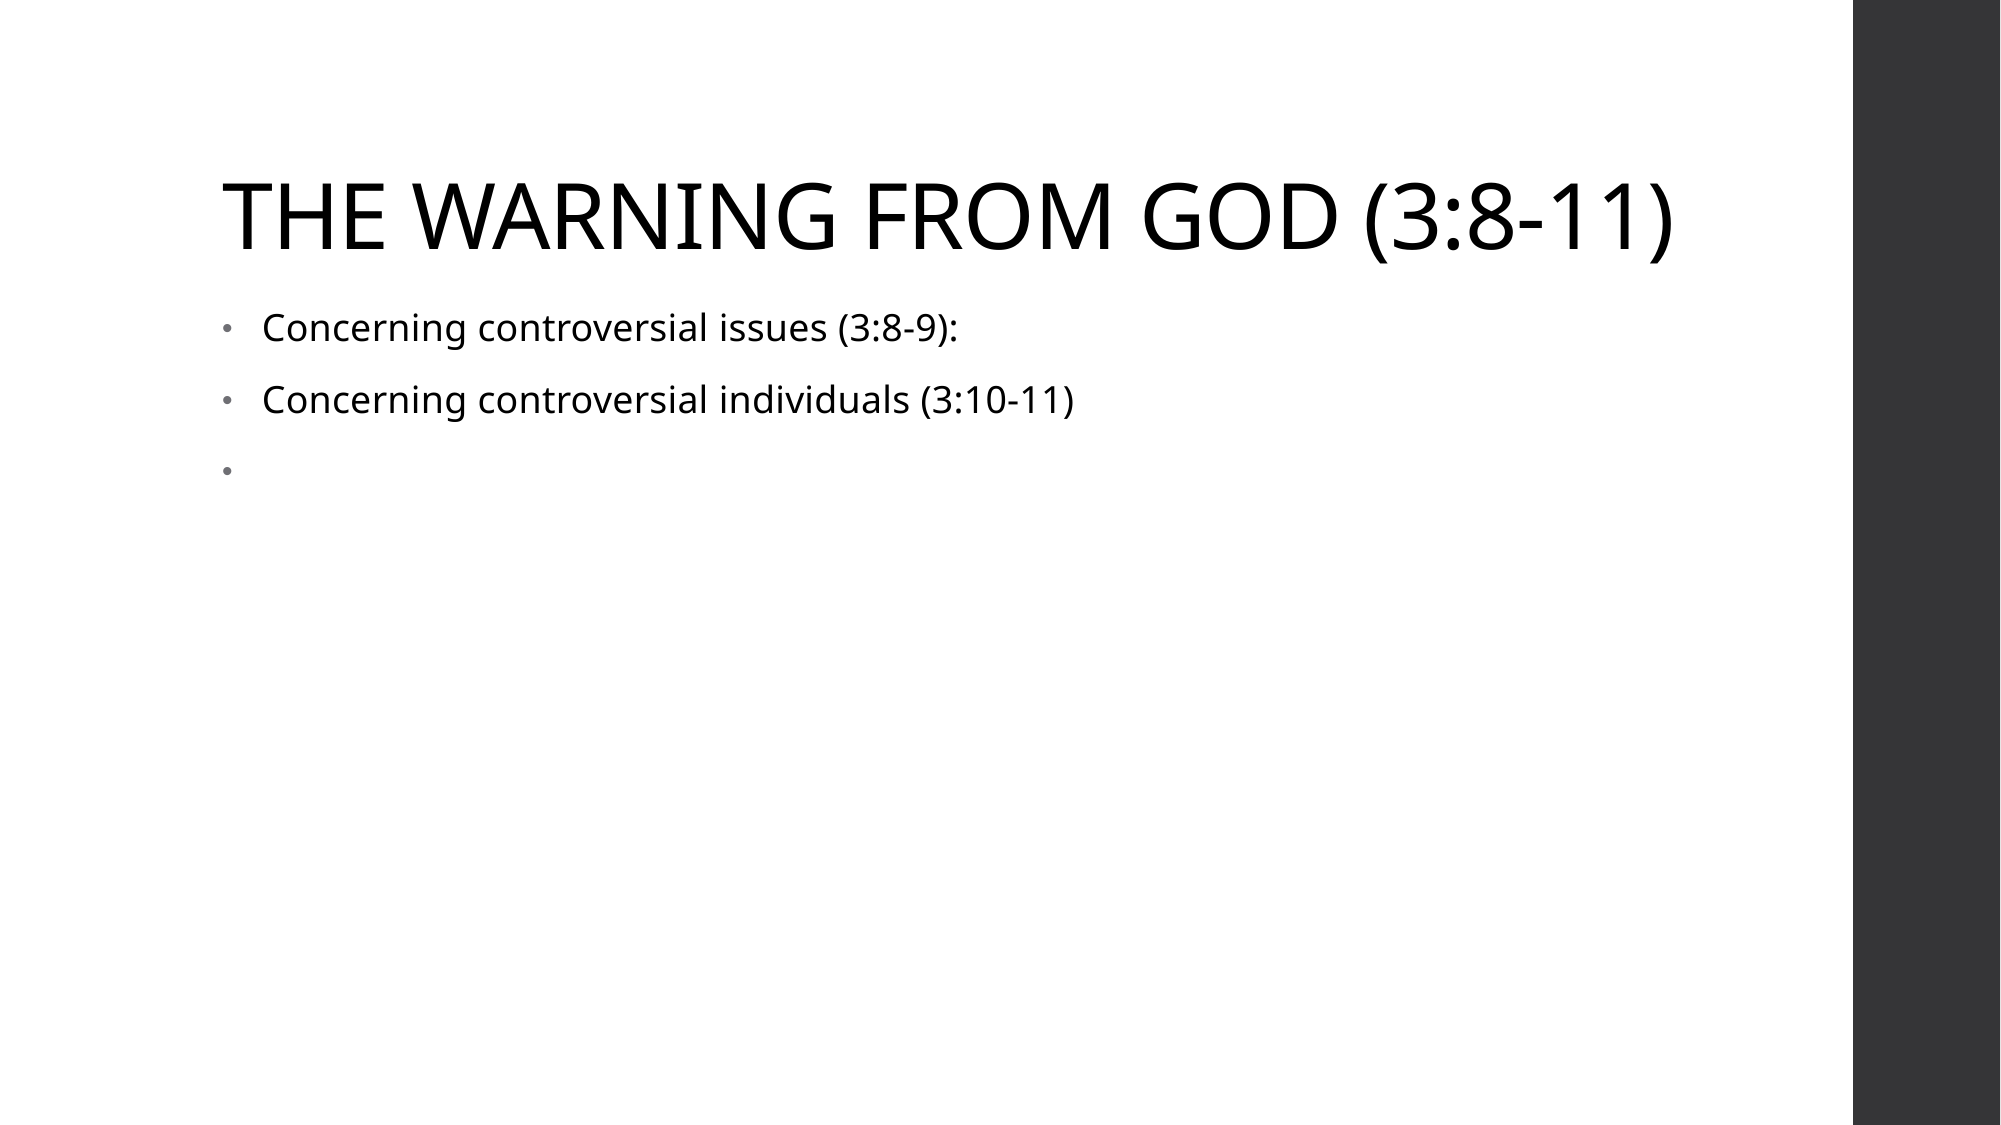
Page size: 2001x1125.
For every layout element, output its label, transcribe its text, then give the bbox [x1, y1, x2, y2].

title THE WARNING FROM GOD (3:8-11) [206, 60, 1797, 278]
list Concerning controversial issues (3:8-9): Concerning controversial individuals (3:10-11) [206, 299, 1617, 1014]
